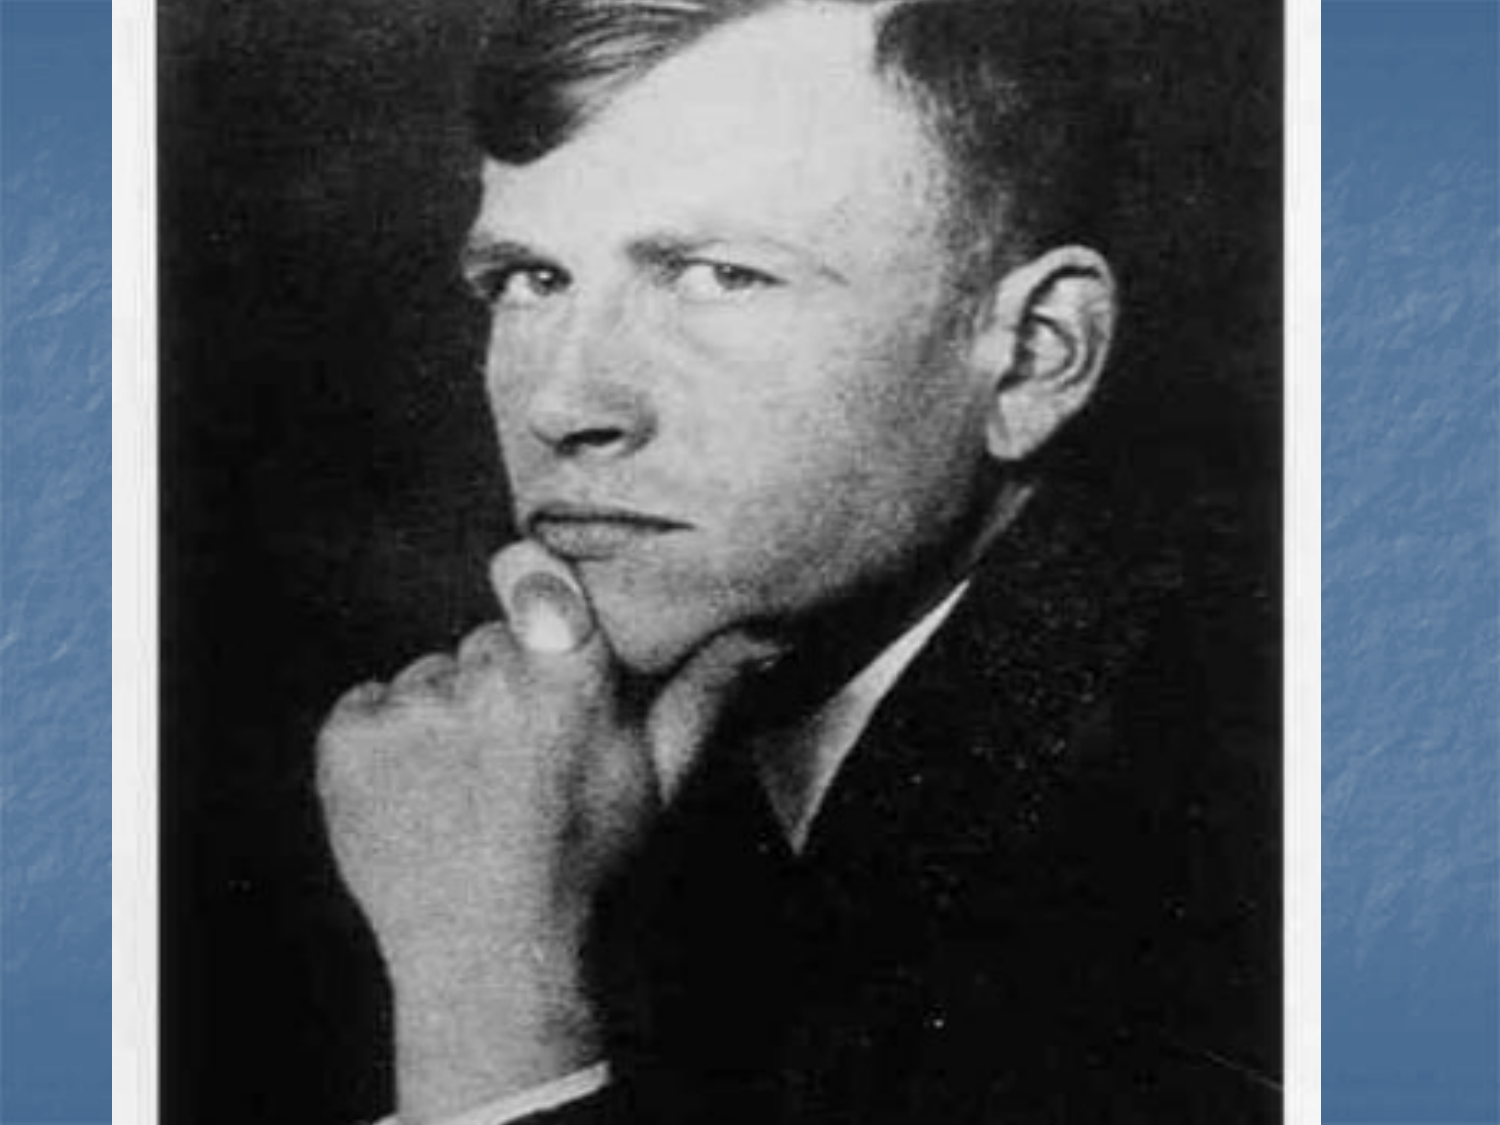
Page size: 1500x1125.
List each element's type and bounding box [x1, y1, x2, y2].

picture [112, 0, 1321, 1125]
